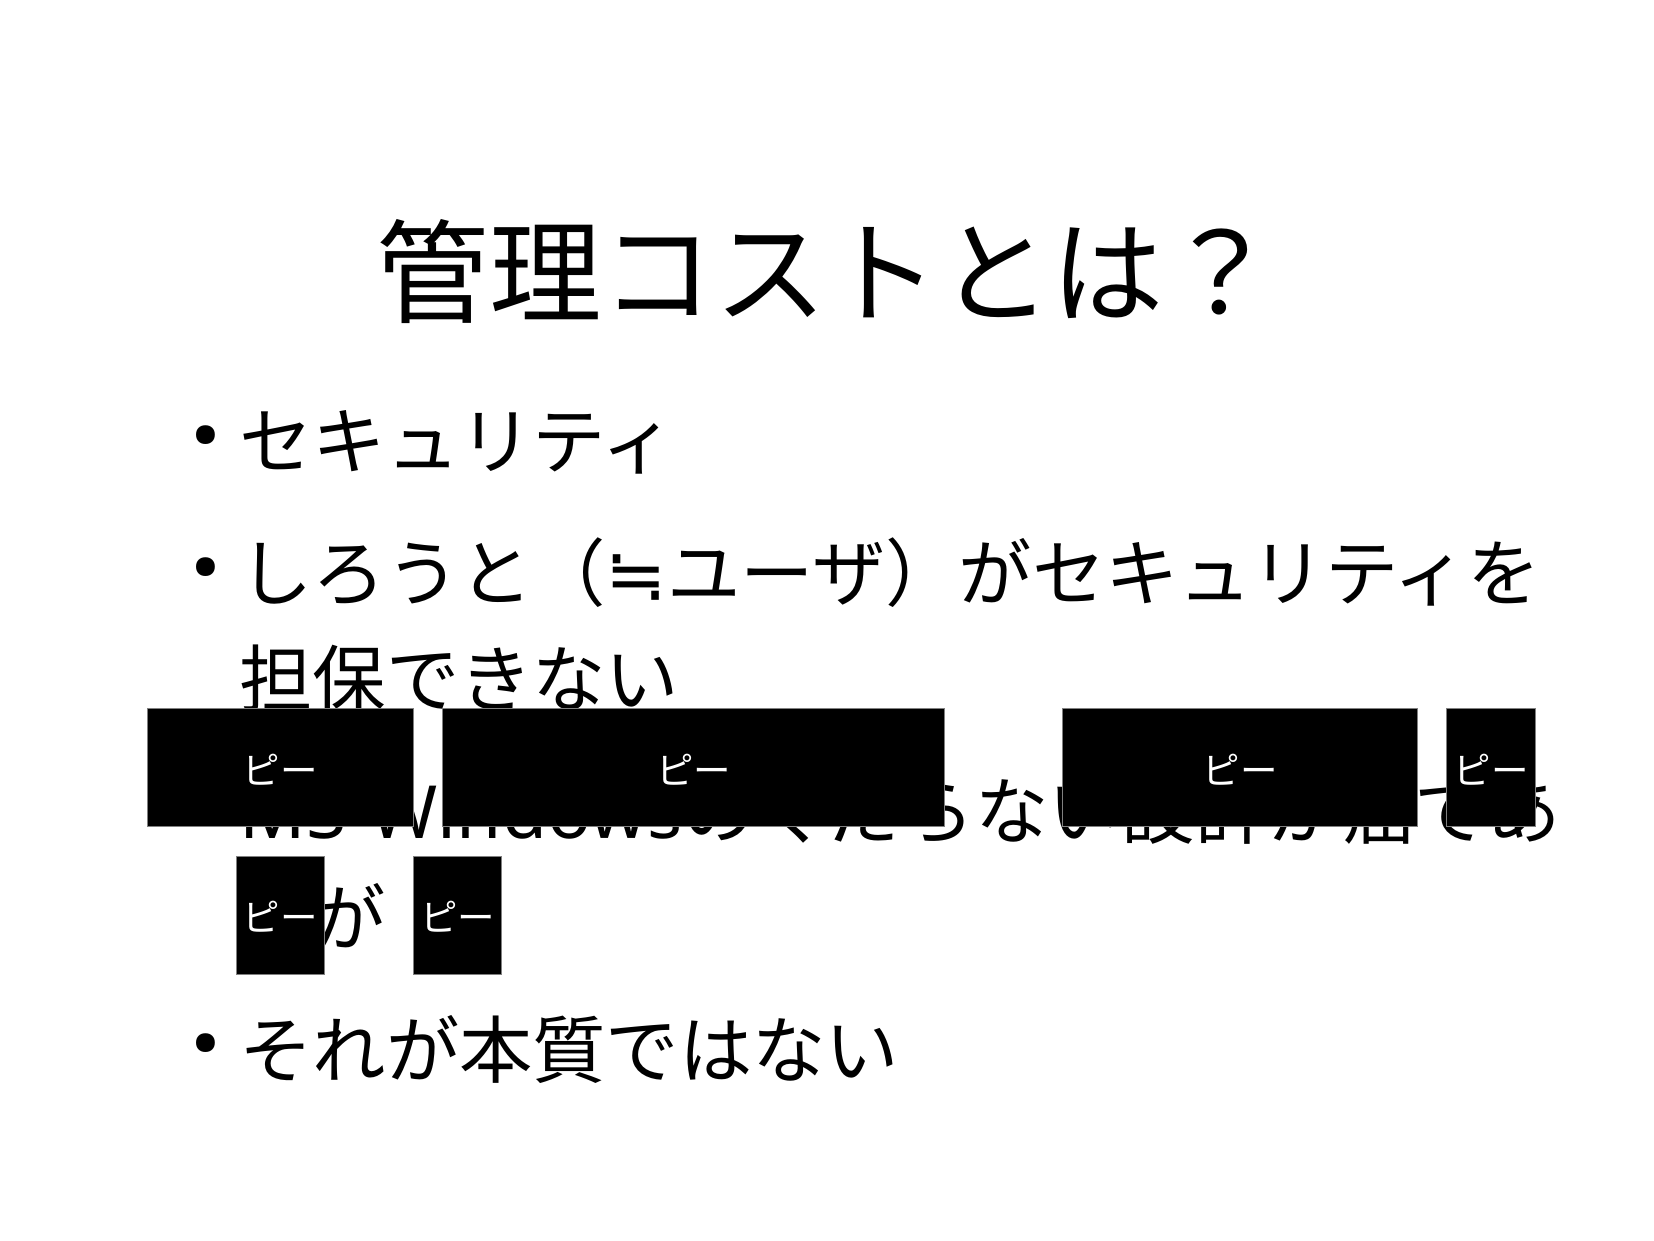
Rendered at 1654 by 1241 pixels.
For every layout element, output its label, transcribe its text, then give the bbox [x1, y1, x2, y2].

text_box ピー [1446, 708, 1536, 827]
text_box ピー [236, 856, 325, 975]
text_box ピー [413, 856, 502, 975]
title 管理コストとは？ [82, 161, 1571, 369]
text_box ピー [1062, 708, 1418, 827]
list セキュリティ しろうと（≒ユーザ）がセキュリティを担保できない MS-Windowsのくだらない設計が癌であるが それが本質ではない [177, 383, 1571, 1104]
text_box ピー [147, 708, 414, 827]
text_box ピー [442, 708, 945, 827]
